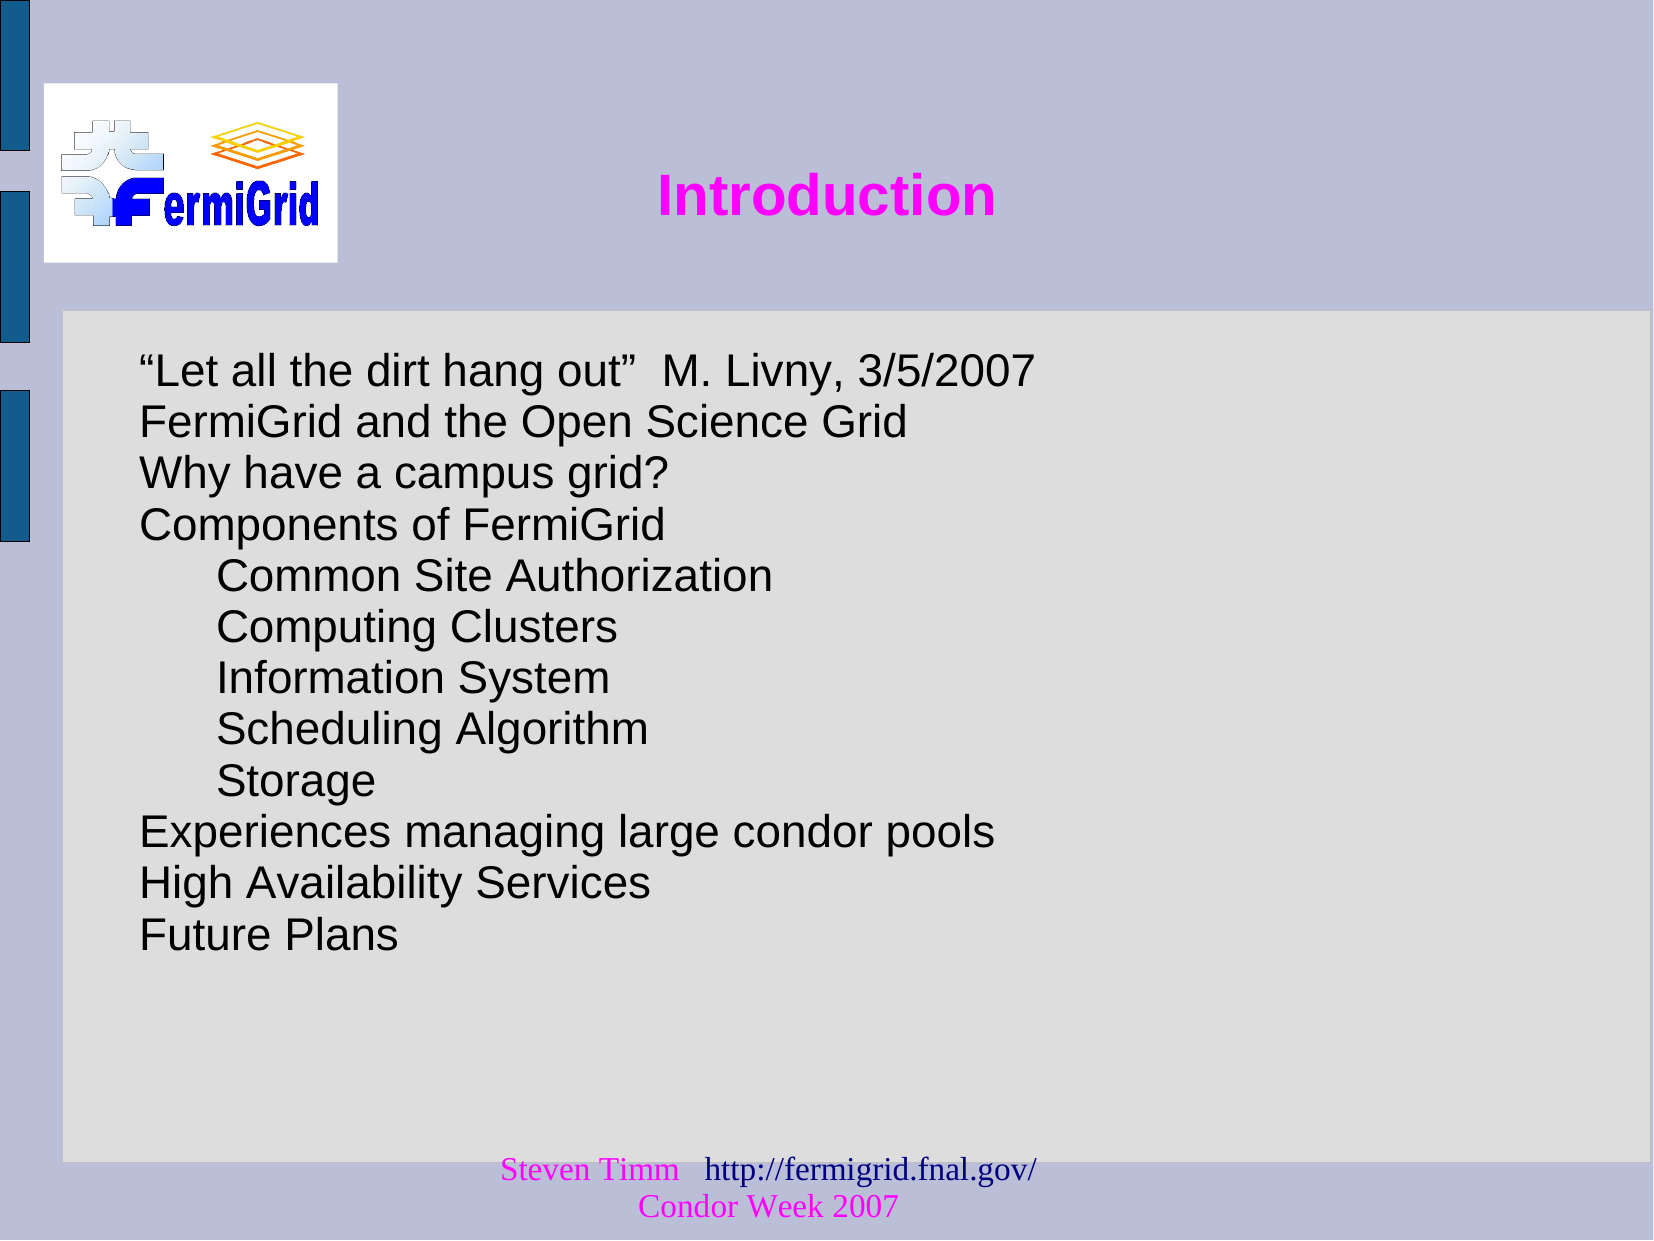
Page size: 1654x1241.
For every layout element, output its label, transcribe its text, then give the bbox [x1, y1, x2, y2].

title Introduction [121, 91, 1534, 299]
list “Let all the dirt hang out” M. Livny, 3/5/2007 FermiGrid and the Open Science Grid Why have a campus grid? Components of FermiGrid Common Site Authorization Computing Clusters Information System Scheduling Algorithm Storage Experiences managing large condor pools High Availability Services Future Plans [121, 344, 1534, 1161]
picture [53, 112, 121, 234]
